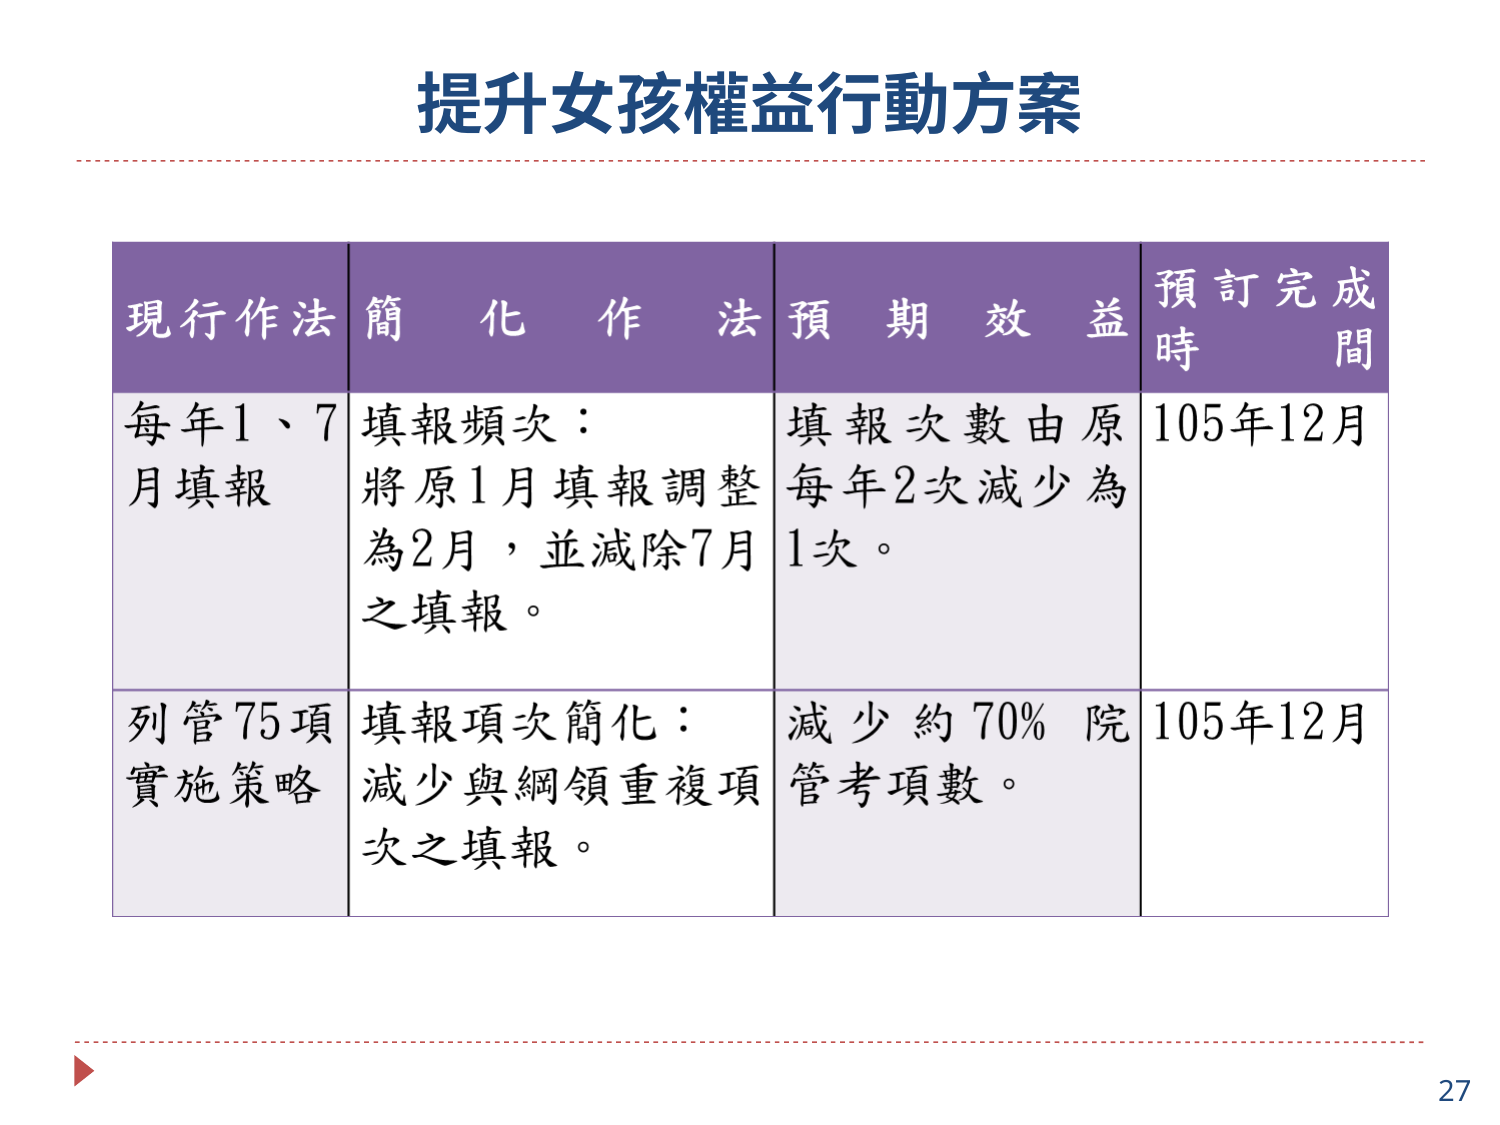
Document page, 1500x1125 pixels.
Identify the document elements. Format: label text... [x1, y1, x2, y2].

text_box 27 [1423, 1065, 1500, 1125]
picture [112, 238, 1389, 918]
title 提升女孩權益行動方案 [75, 24, 1426, 150]
